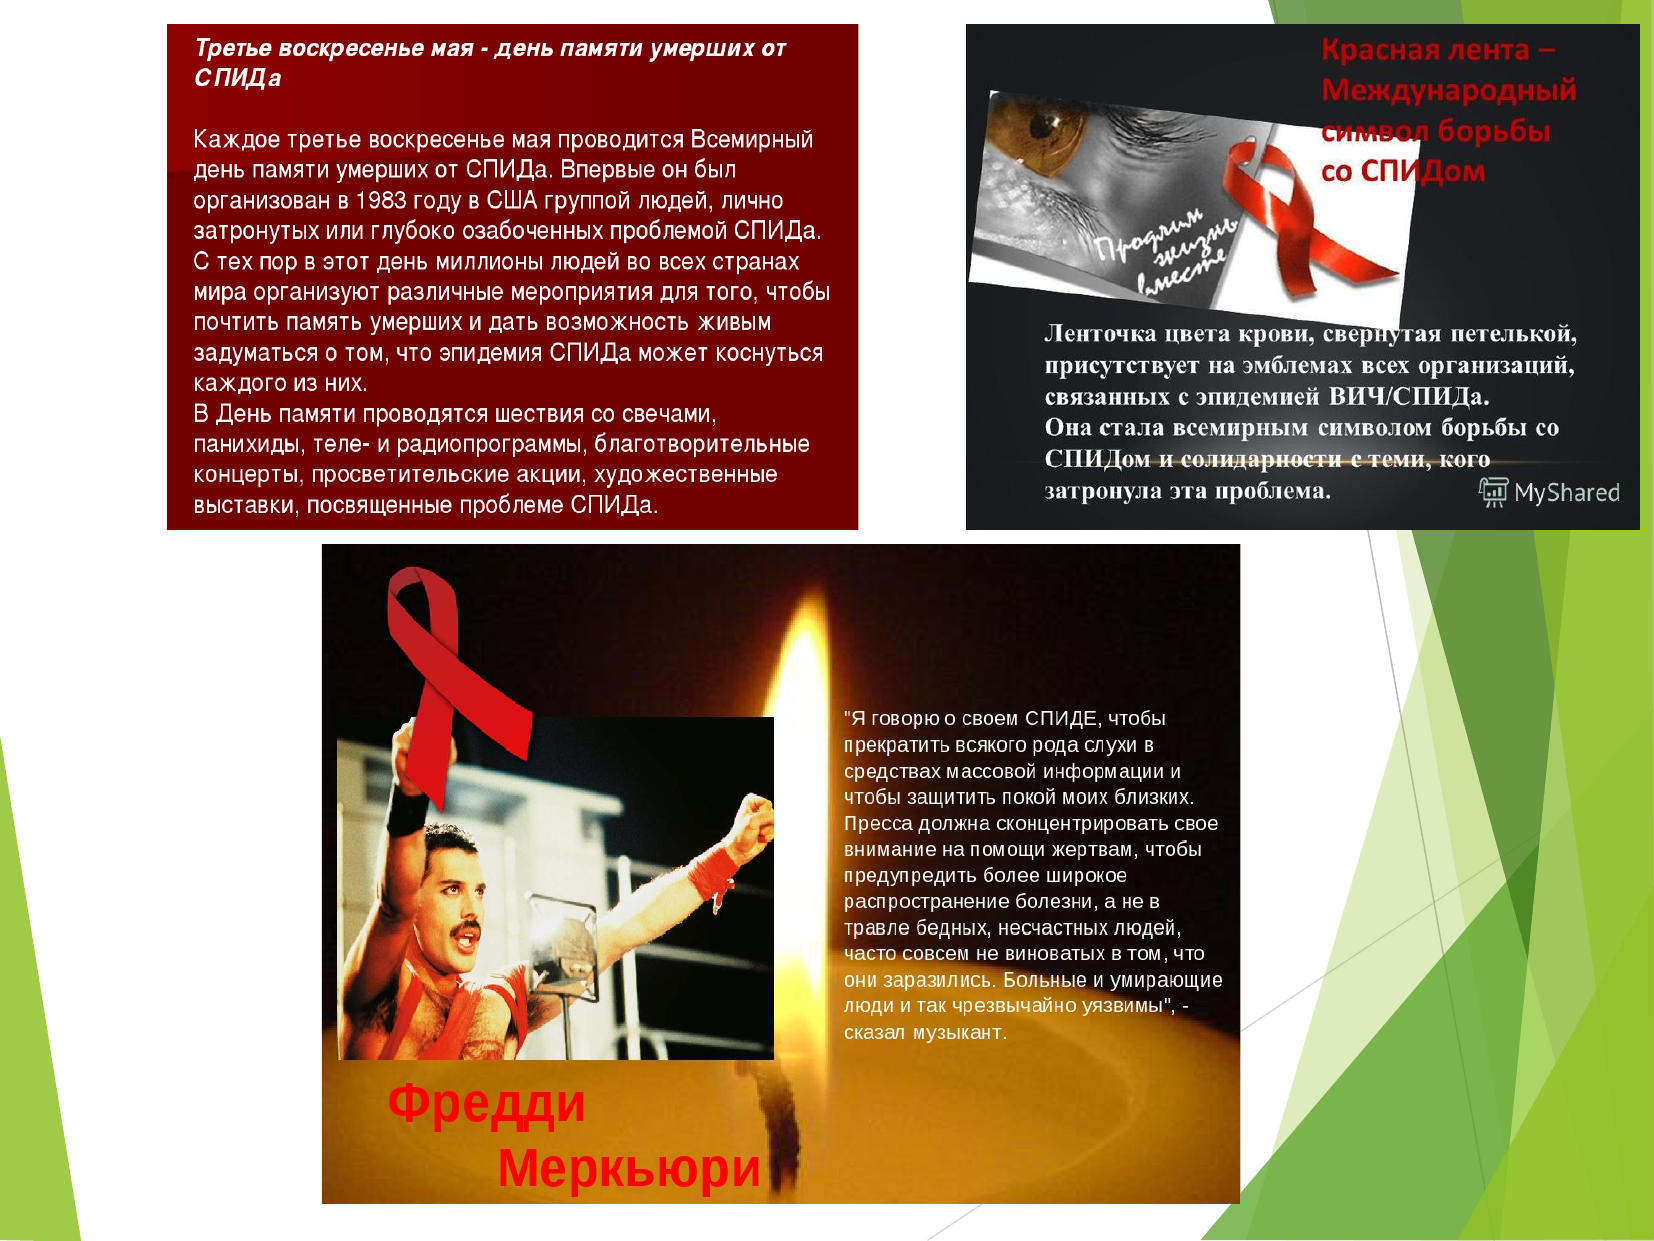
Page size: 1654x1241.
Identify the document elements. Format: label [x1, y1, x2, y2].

picture [321, 544, 1241, 1204]
picture [966, 24, 1640, 530]
picture [165, 24, 859, 530]
